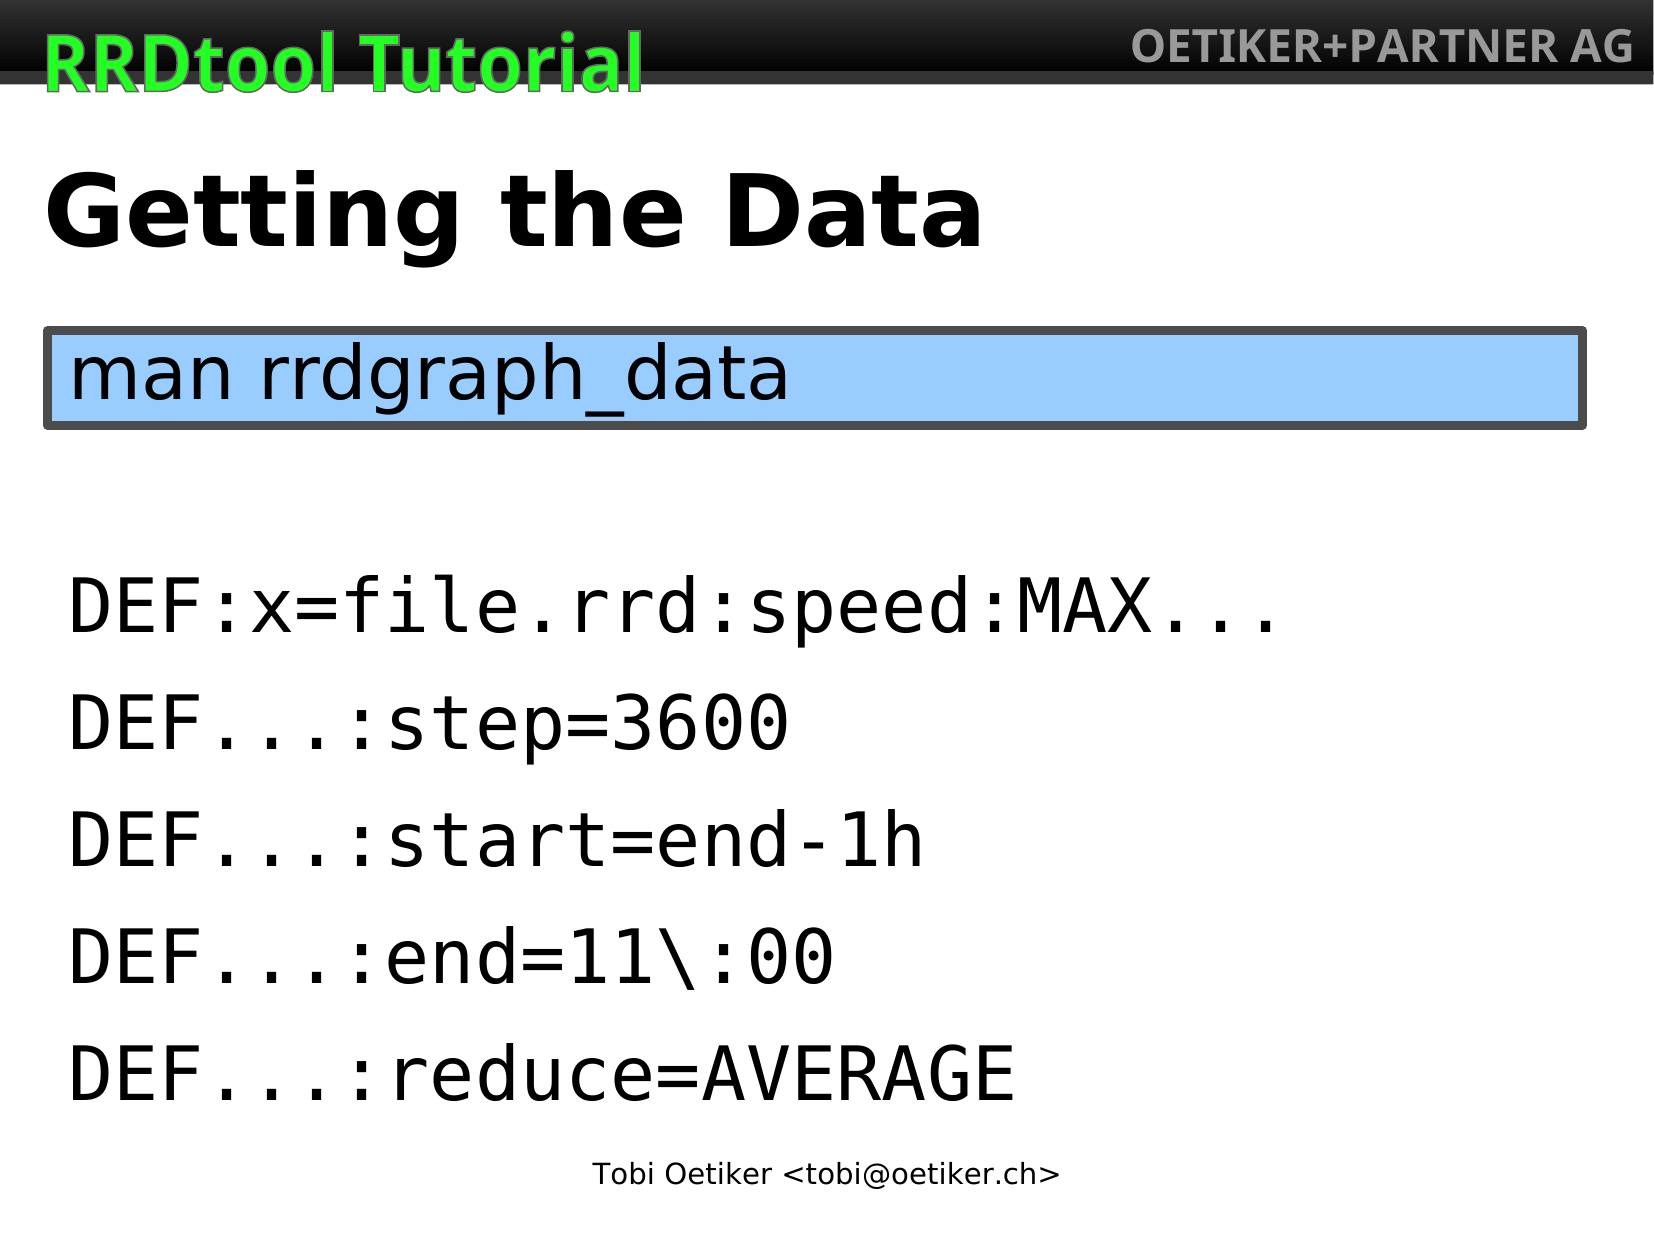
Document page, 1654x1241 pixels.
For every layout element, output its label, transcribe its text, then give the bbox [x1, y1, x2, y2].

text_box [1571, 330, 1583, 426]
title Getting the Data [43, 137, 1582, 287]
list man rrdgraph_data DEF:x=file.rrd:speed:MAX... DEF...:step=3600 DEF...:start=end-1h DEF...:end=11\:00 DEF...:reduce=AVERAGE [50, 329, 1571, 1118]
